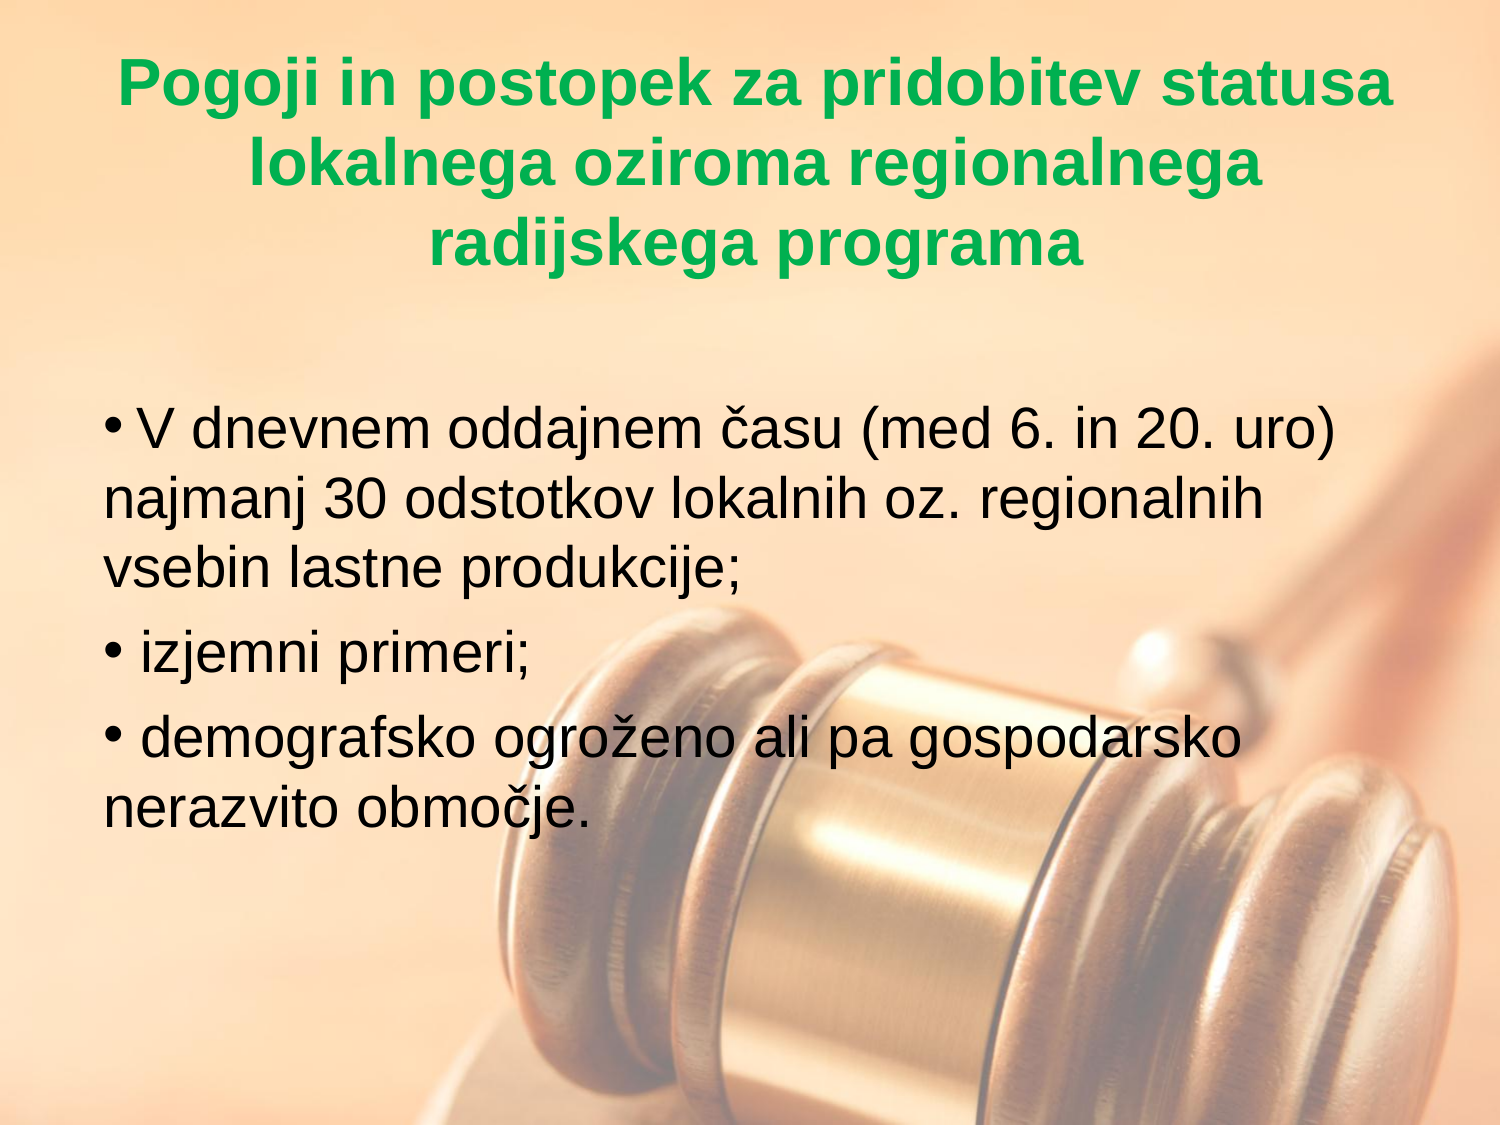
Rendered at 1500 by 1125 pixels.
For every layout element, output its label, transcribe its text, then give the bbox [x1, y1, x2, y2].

text_box Pogoji in postopek za pridobitev statusa lokalnega oziroma regionalnega radijskega programa V dnevnem oddajnem času (med 6. in 20. uro) najmanj 30 odstotkov lokalnih oz. regionalnih vsebin lastne produkcije; izjemni primeri; demografsko ogroženo ali pa gospodarsko nerazvito območje. [88, 31, 1424, 1101]
picture [0, 0, 1500, 1125]
